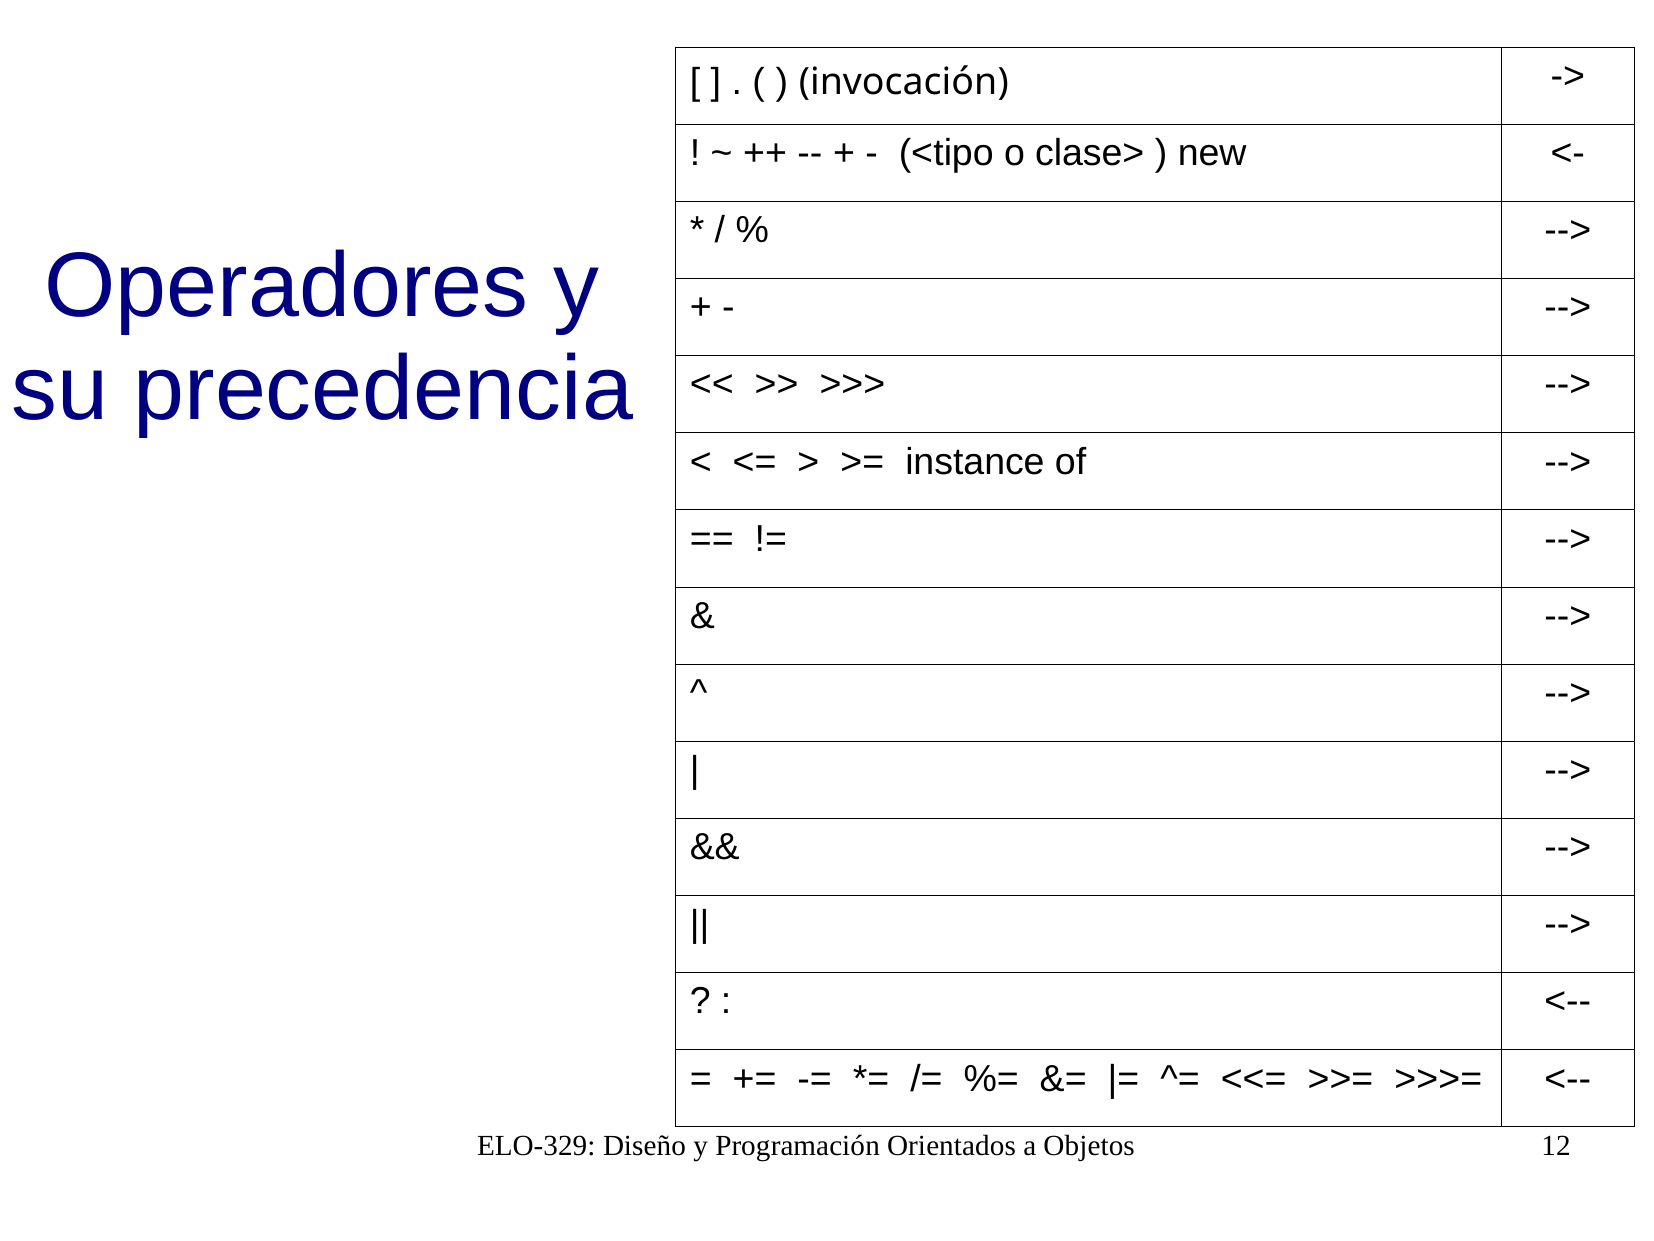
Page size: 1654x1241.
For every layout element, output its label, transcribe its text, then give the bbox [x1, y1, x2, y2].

table_cell --> [1502, 665, 1634, 741]
table_cell == != [676, 510, 1501, 587]
table_cell --> [1502, 356, 1634, 432]
table_header -> [1502, 48, 1634, 124]
table_cell < <= > >= instance of [676, 433, 1501, 509]
table_cell | [676, 742, 1501, 818]
table_cell --> [1502, 510, 1634, 587]
title Operadores y su precedencia [7, 222, 638, 451]
table_cell --> [1502, 588, 1634, 664]
table_cell --> [1502, 742, 1634, 818]
table_cell <-- [1502, 973, 1634, 1049]
table_header [ ] . ( ) (invocación) [676, 48, 1501, 124]
table_cell * / % [676, 202, 1501, 278]
table_cell --> [1502, 279, 1634, 355]
table_cell <- [1502, 125, 1634, 201]
table_cell & [676, 588, 1501, 664]
table_cell ? : [676, 973, 1501, 1049]
table_cell ^ [676, 665, 1501, 741]
table_cell --> [1502, 896, 1634, 972]
table_cell <-- [1502, 1050, 1634, 1126]
table_cell --> [1502, 433, 1634, 509]
table_cell + - [676, 279, 1501, 355]
table_cell = += -= *= /= %= &= |= ^= <<= >>= >>>= [676, 1050, 1501, 1126]
table_cell || [676, 896, 1501, 972]
table_cell ! ~ ++ -- + - (<tipo o clase> ) new [676, 125, 1501, 201]
table_cell --> [1502, 819, 1634, 895]
table_cell --> [1502, 202, 1634, 278]
table_cell << >> >>> [676, 356, 1501, 432]
table_cell && [676, 819, 1501, 895]
